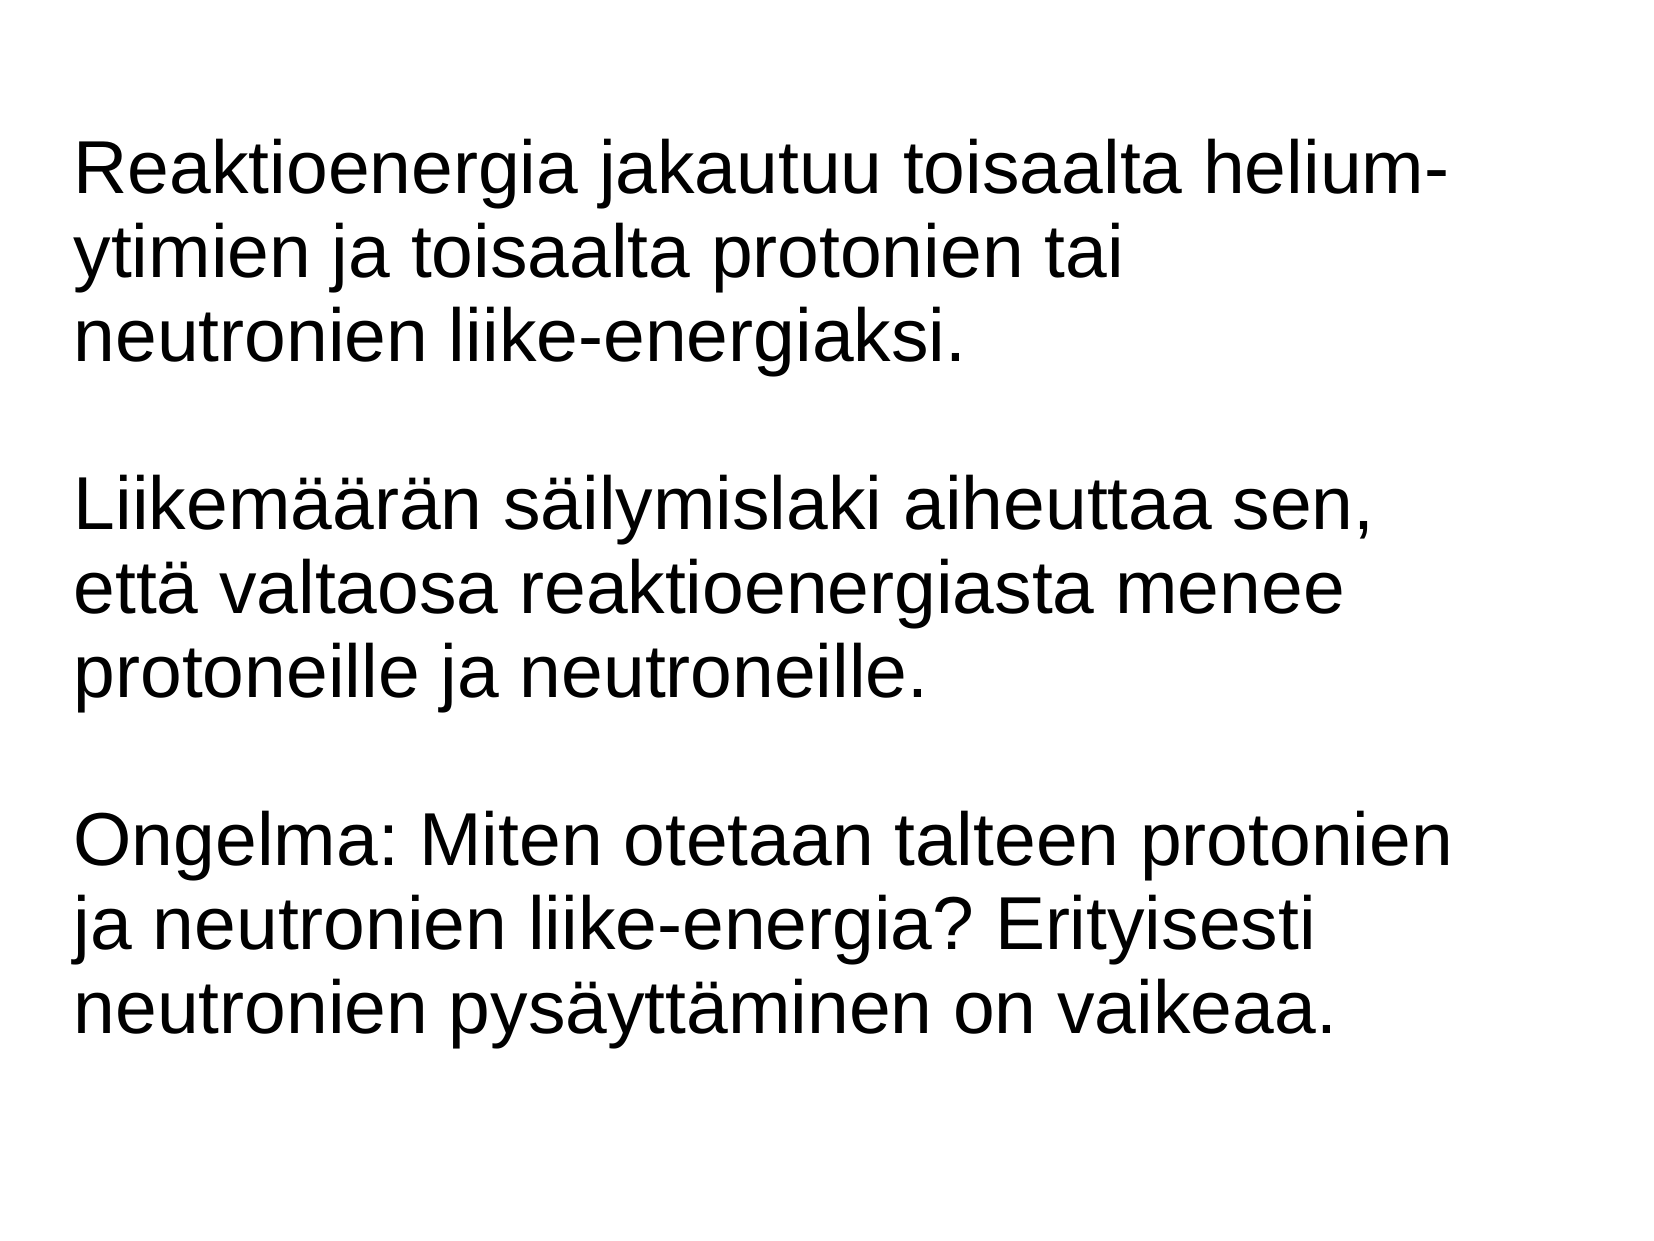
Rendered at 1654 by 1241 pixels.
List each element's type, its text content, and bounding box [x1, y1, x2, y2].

text_box Reaktioenergia jakautuu toisaalta helium-ytimien ja toisaalta protonien tai neutronien liike-energiaksi. Liikemäärän säilymislaki aiheuttaa sen, että valtaosa reaktioenergiasta menee protoneille ja neutroneille. Ongelma: Miten otetaan talteen protonien ja neutronien liike-energia? Erityisesti neutronien pysäyttäminen on vaikeaa. [59, 118, 1512, 1057]
